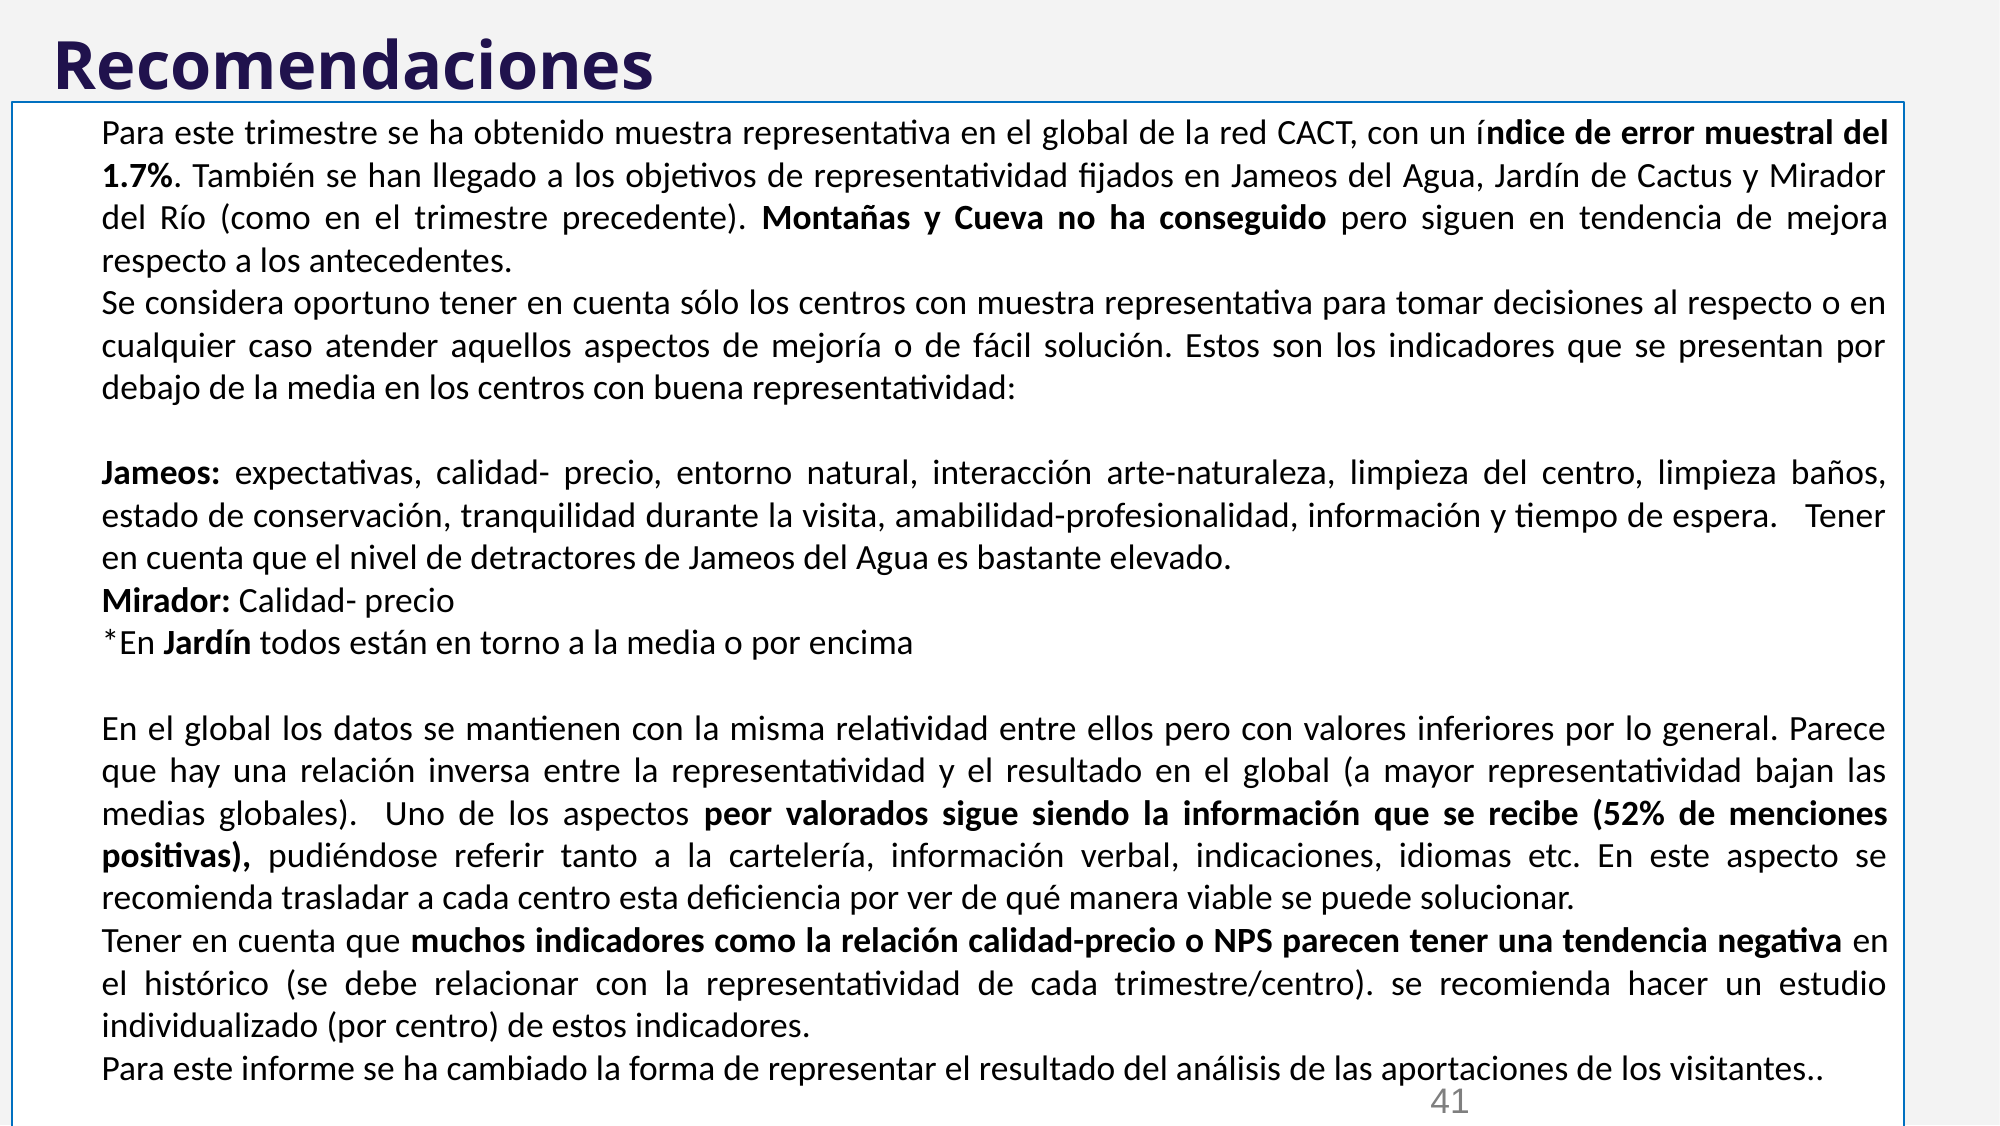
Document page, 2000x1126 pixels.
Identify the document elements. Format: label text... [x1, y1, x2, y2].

text_box Para este trimestre se ha obtenido muestra representativa en el global de la red CACT, con un índice de error muestral del 1.7%. También se han llegado a los objetivos de representatividad fijados en Jameos del Agua, Jardín de Cactus y Mirador del Río (como en el trimestre precedente). Montañas y Cueva no ha conseguido pero siguen en tendencia de mejora respecto a los antecedentes. Se considera oportuno tener en cuenta sólo los centros con muestra representativa para tomar decisiones al respecto o en cualquier caso atender aquellos aspectos de mejoría o de fácil solución. Estos son los indicadores que se presentan por debajo de la media en los centros con buena representatividad: Jameos: expectativas, calidad- precio, entorno natural, interacción arte-naturaleza, limpieza del centro, limpieza baños, estado de conservación, tranquilidad durante la visita, amabilidad-profesionalidad, información y tiempo de espera. Tener en cuenta que el nivel de detractores de Jameos del Agua es bastante elevado. Mirador: Calidad- precio *En Jardín todos están en torno a la media o por encima En el global los datos se mantienen con la misma relatividad entre ellos pero con valores inferiores por lo general. Parece que hay una relación inversa entre la representatividad y el resultado en el global (a mayor representatividad bajan las medias globales). Uno de los aspectos peor valorados sigue siendo la información que se recibe (52% de menciones positivas), pudiéndose referir tanto a la cartelería, información verbal, indicaciones, idiomas etc. En este aspecto se recomienda trasladar a cada centro esta deficiencia por ver de qué manera viable se puede solucionar. Tener en cuenta que muchos indicadores como la relación calidad-precio o NPS parecen tener una tendencia negativa en el histórico (se debe relacionar con la representatividad de cada trimestre/centro). se recomienda hacer un estudio individualizado (por centro) de estos indicadores. Para este informe se ha cambiado la forma de representar el resultado del análisis de las aportaciones de los visitantes.. [11, 101, 1904, 1126]
text_box <number> [1412, 1069, 1880, 1126]
text_box Recomendaciones [52, 0, 1945, 126]
